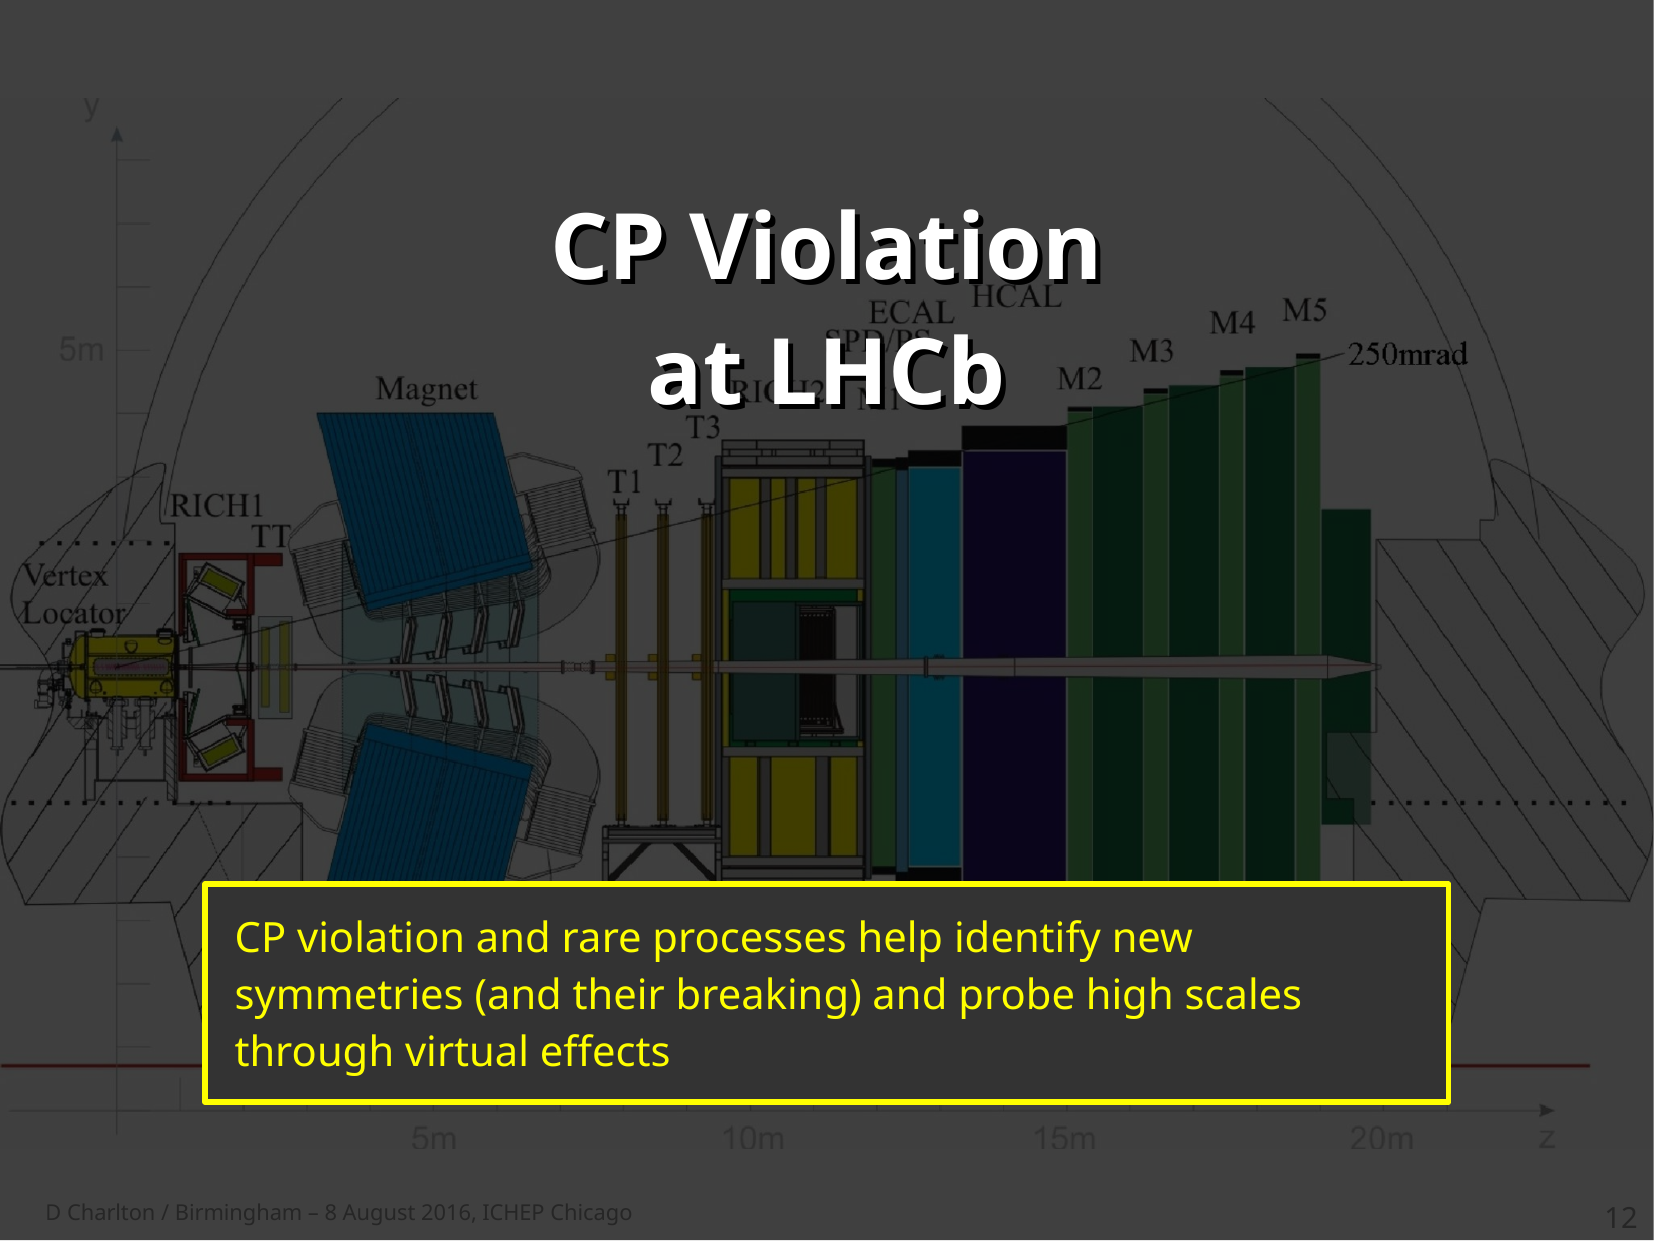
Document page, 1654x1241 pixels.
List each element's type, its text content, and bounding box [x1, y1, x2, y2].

text_box CP violation and rare processes help identify new symmetries (and their breaking) and probe high scales through virtual effects [205, 884, 1449, 1103]
text_box CP Violation at LHCb [496, 173, 1158, 403]
text_box [0, 0, 1654, 1241]
